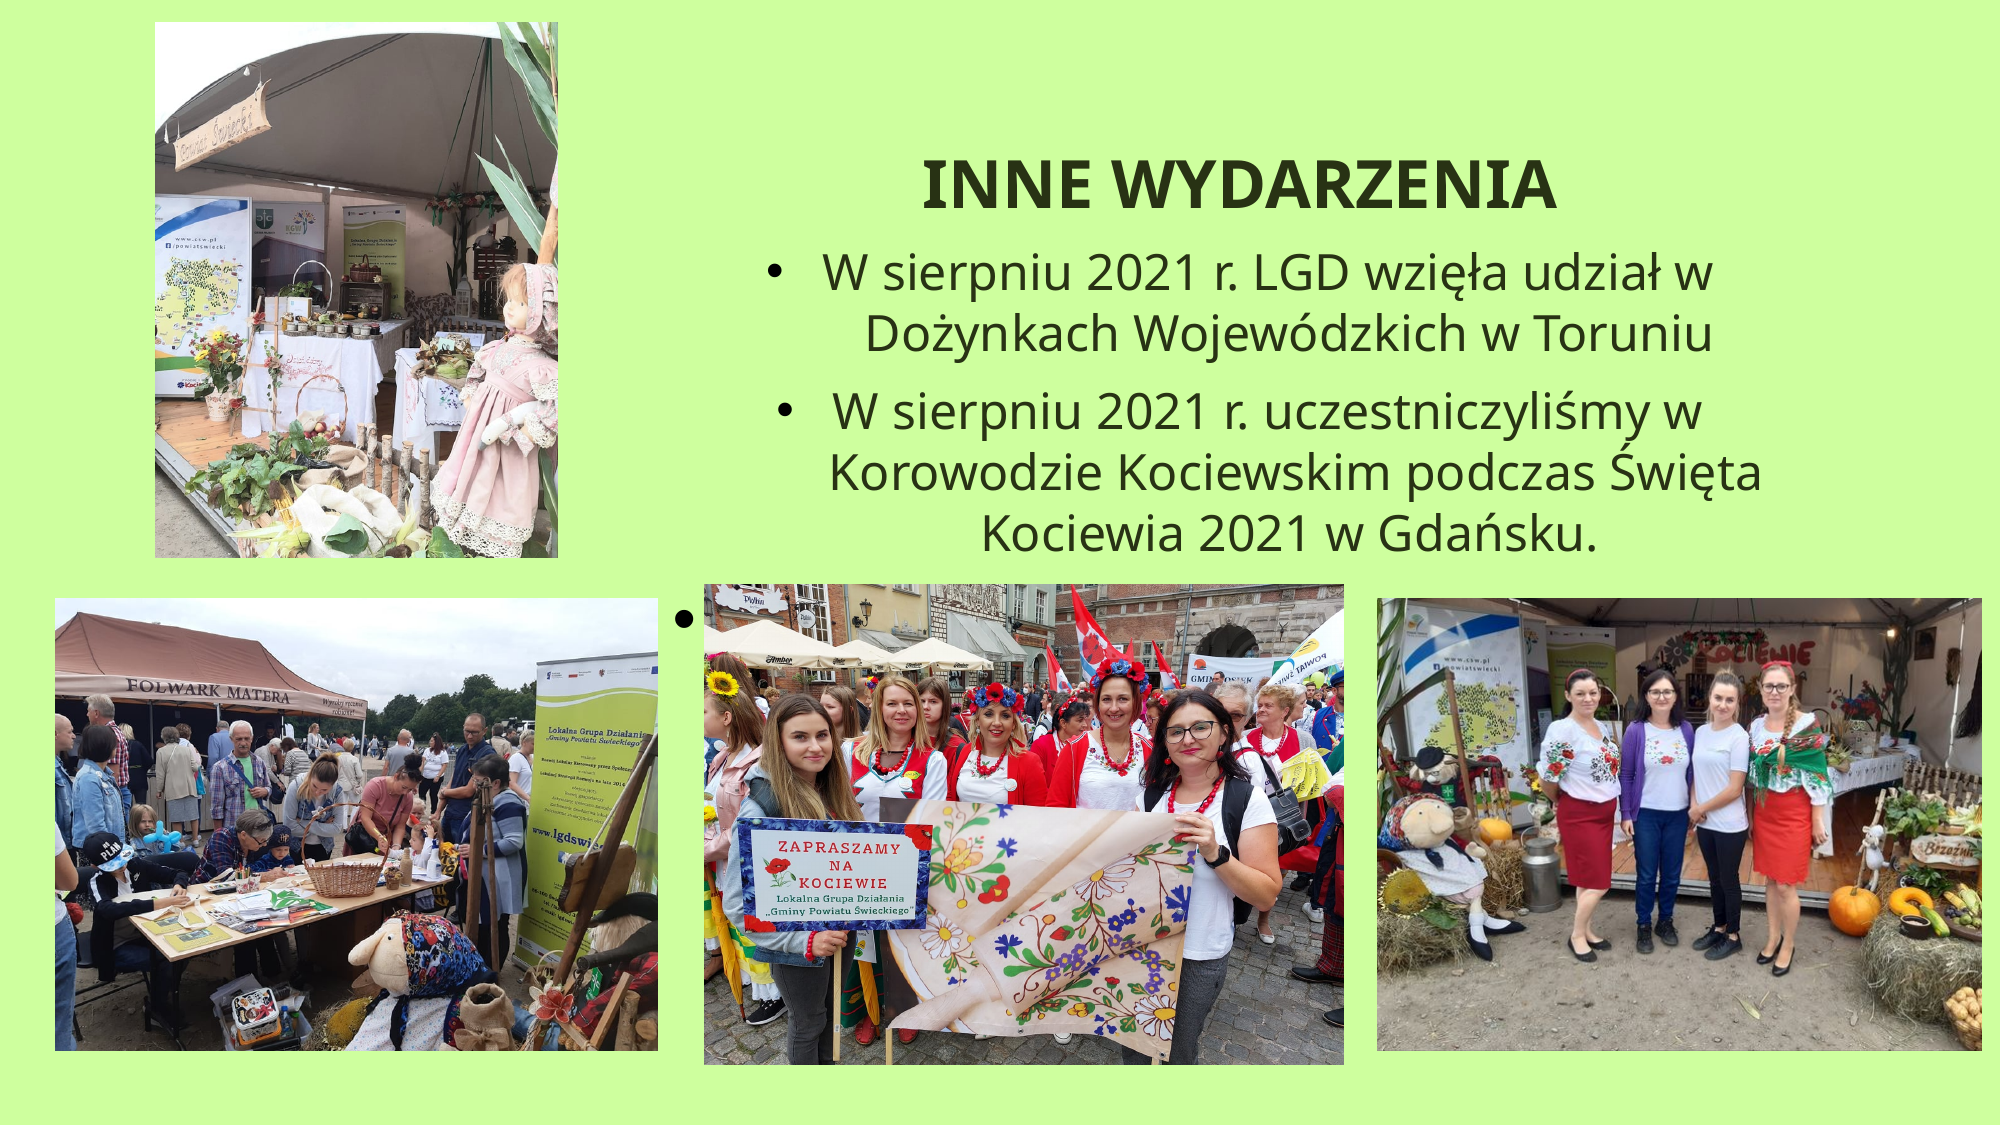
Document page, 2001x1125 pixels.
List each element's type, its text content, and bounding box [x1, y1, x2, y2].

picture [55, 598, 658, 1051]
picture [155, 22, 558, 558]
picture [704, 585, 1344, 1065]
list INNE WYDARZENIA W sierpniu 2021 r. LGD wzięła udział w Dożynkach Wojewódzkich w Toruniu W sierpniu 2021 r. uczestniczyliśmy w Korowodzie Kociewskim podczas Święta Kociewia 2021 w Gdańsku. [657, 42, 1886, 881]
picture [1377, 598, 1982, 1051]
